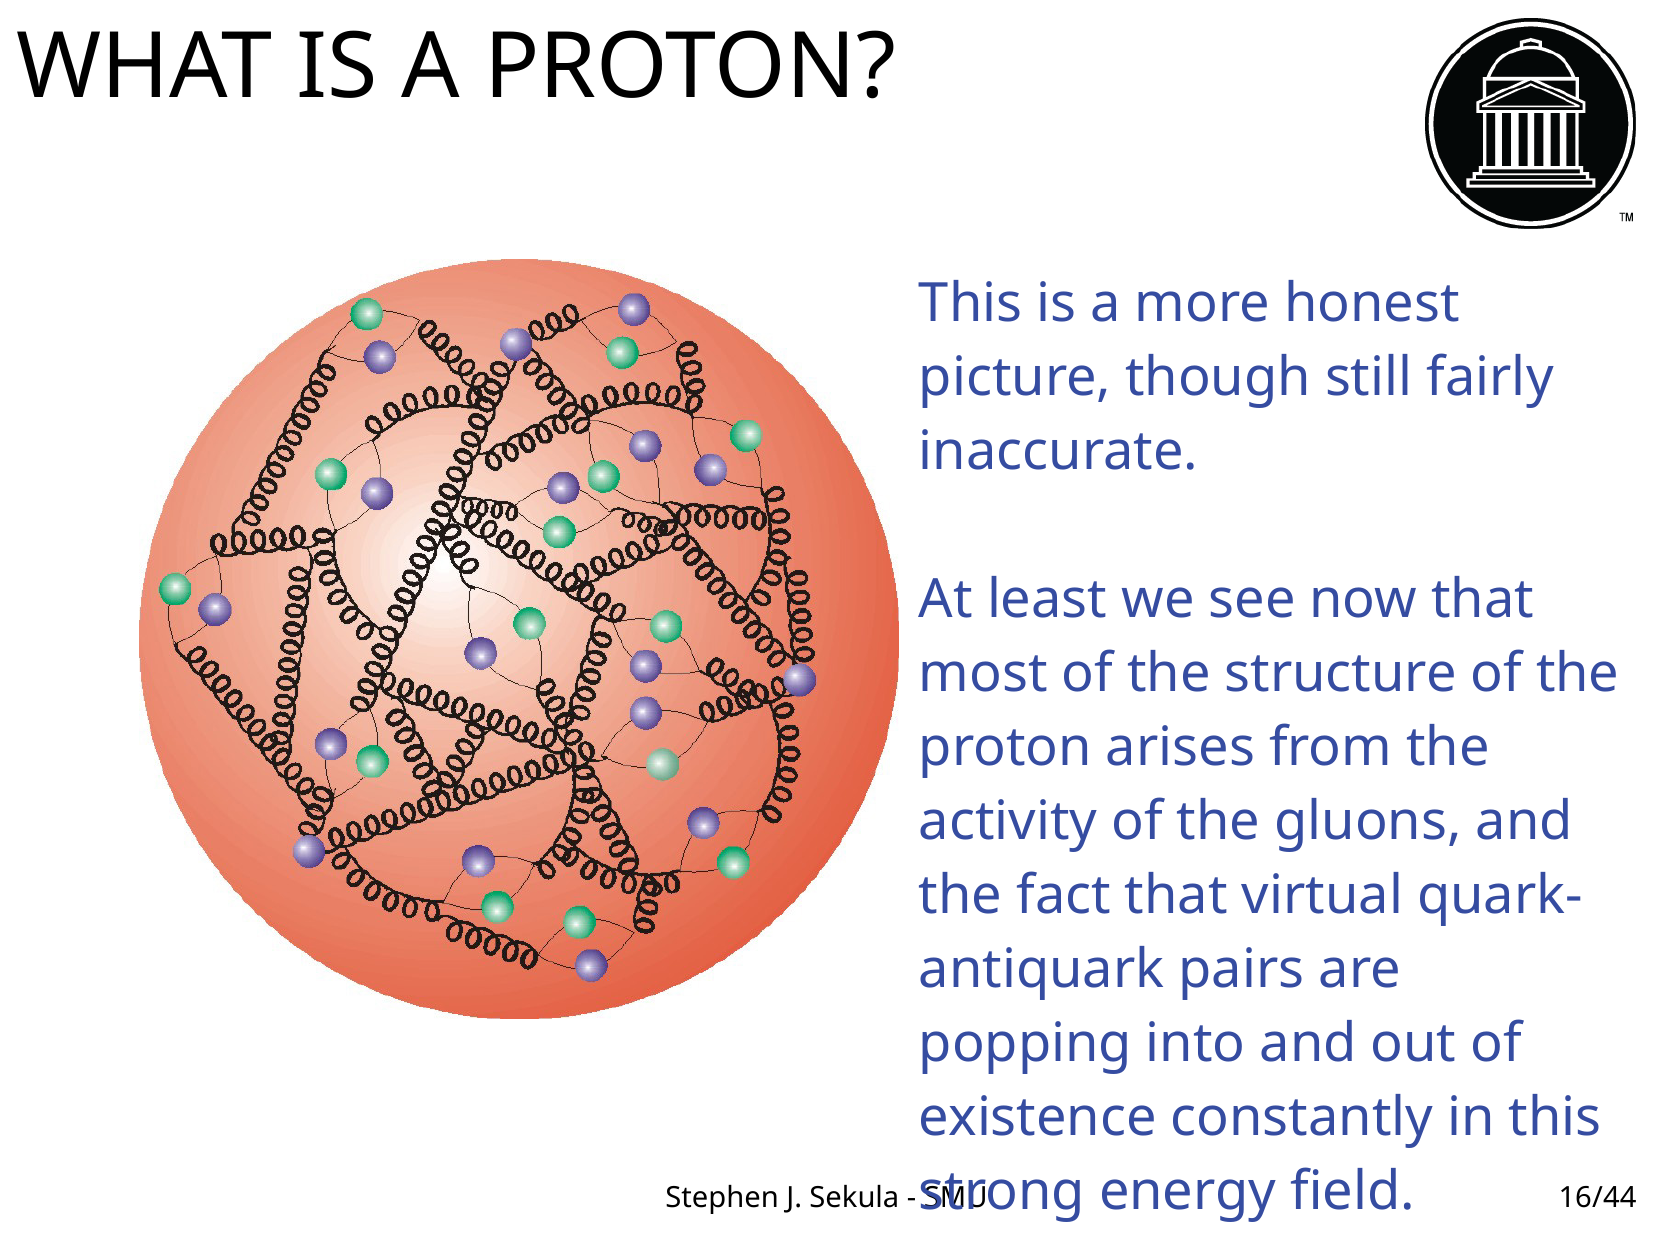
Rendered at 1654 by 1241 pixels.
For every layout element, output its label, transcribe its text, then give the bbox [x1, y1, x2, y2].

text_box This is a more honest picture, though still fairly inaccurate. At least we see now that most of the structure of the proton arises from the activity of the gluons, and the fact that virtual quark-antiquark pairs are popping into and out of existence constantly in this strong energy field. [904, 256, 1639, 1042]
picture [139, 259, 899, 1019]
title WHAT IS A PROTON? [16, 0, 1415, 257]
picture [1425, 18, 1636, 229]
